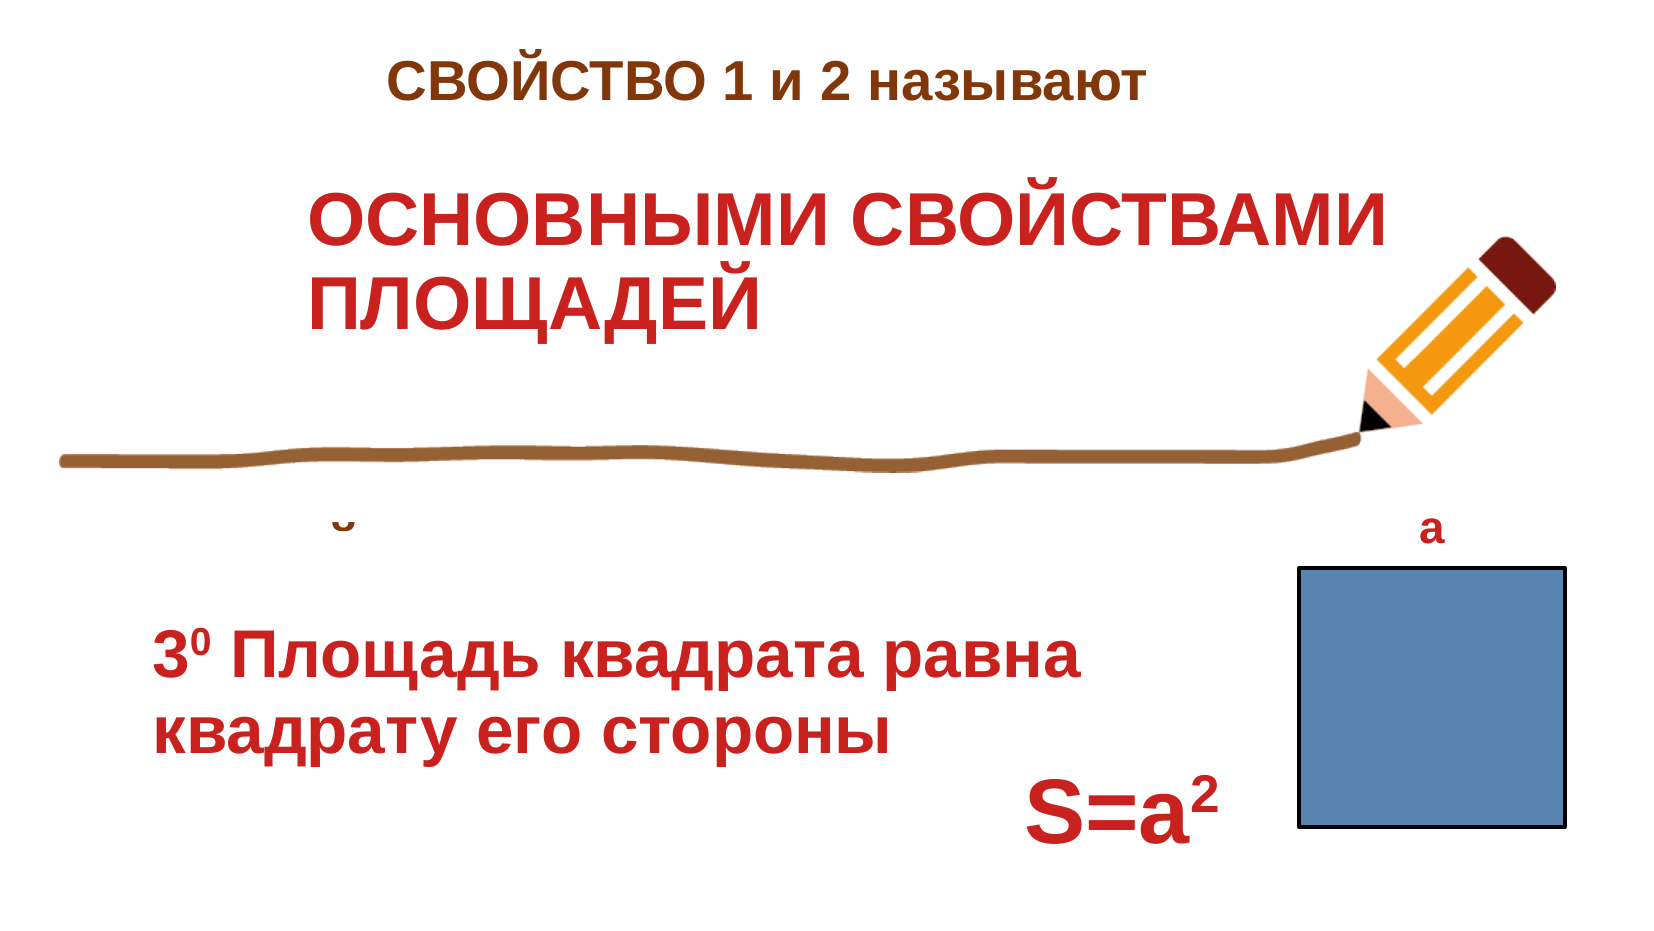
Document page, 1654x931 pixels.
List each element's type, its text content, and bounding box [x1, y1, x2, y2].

list 30 Площадь квадрата равна квадрату его стороны [88, 531, 1241, 768]
text_box [1299, 567, 1565, 827]
title a [1373, 494, 1492, 560]
picture [59, 236, 1556, 473]
title S=a2 [1003, 737, 1241, 886]
title СВОЙСТВО 3 [29, 487, 739, 621]
list ОСНОВНЫМИ СВОЙСТВАМИ ПЛОЩАДЕЙ [236, 177, 1418, 414]
title СВОЙСТВО 1 и 2 называют [88, 29, 1447, 133]
